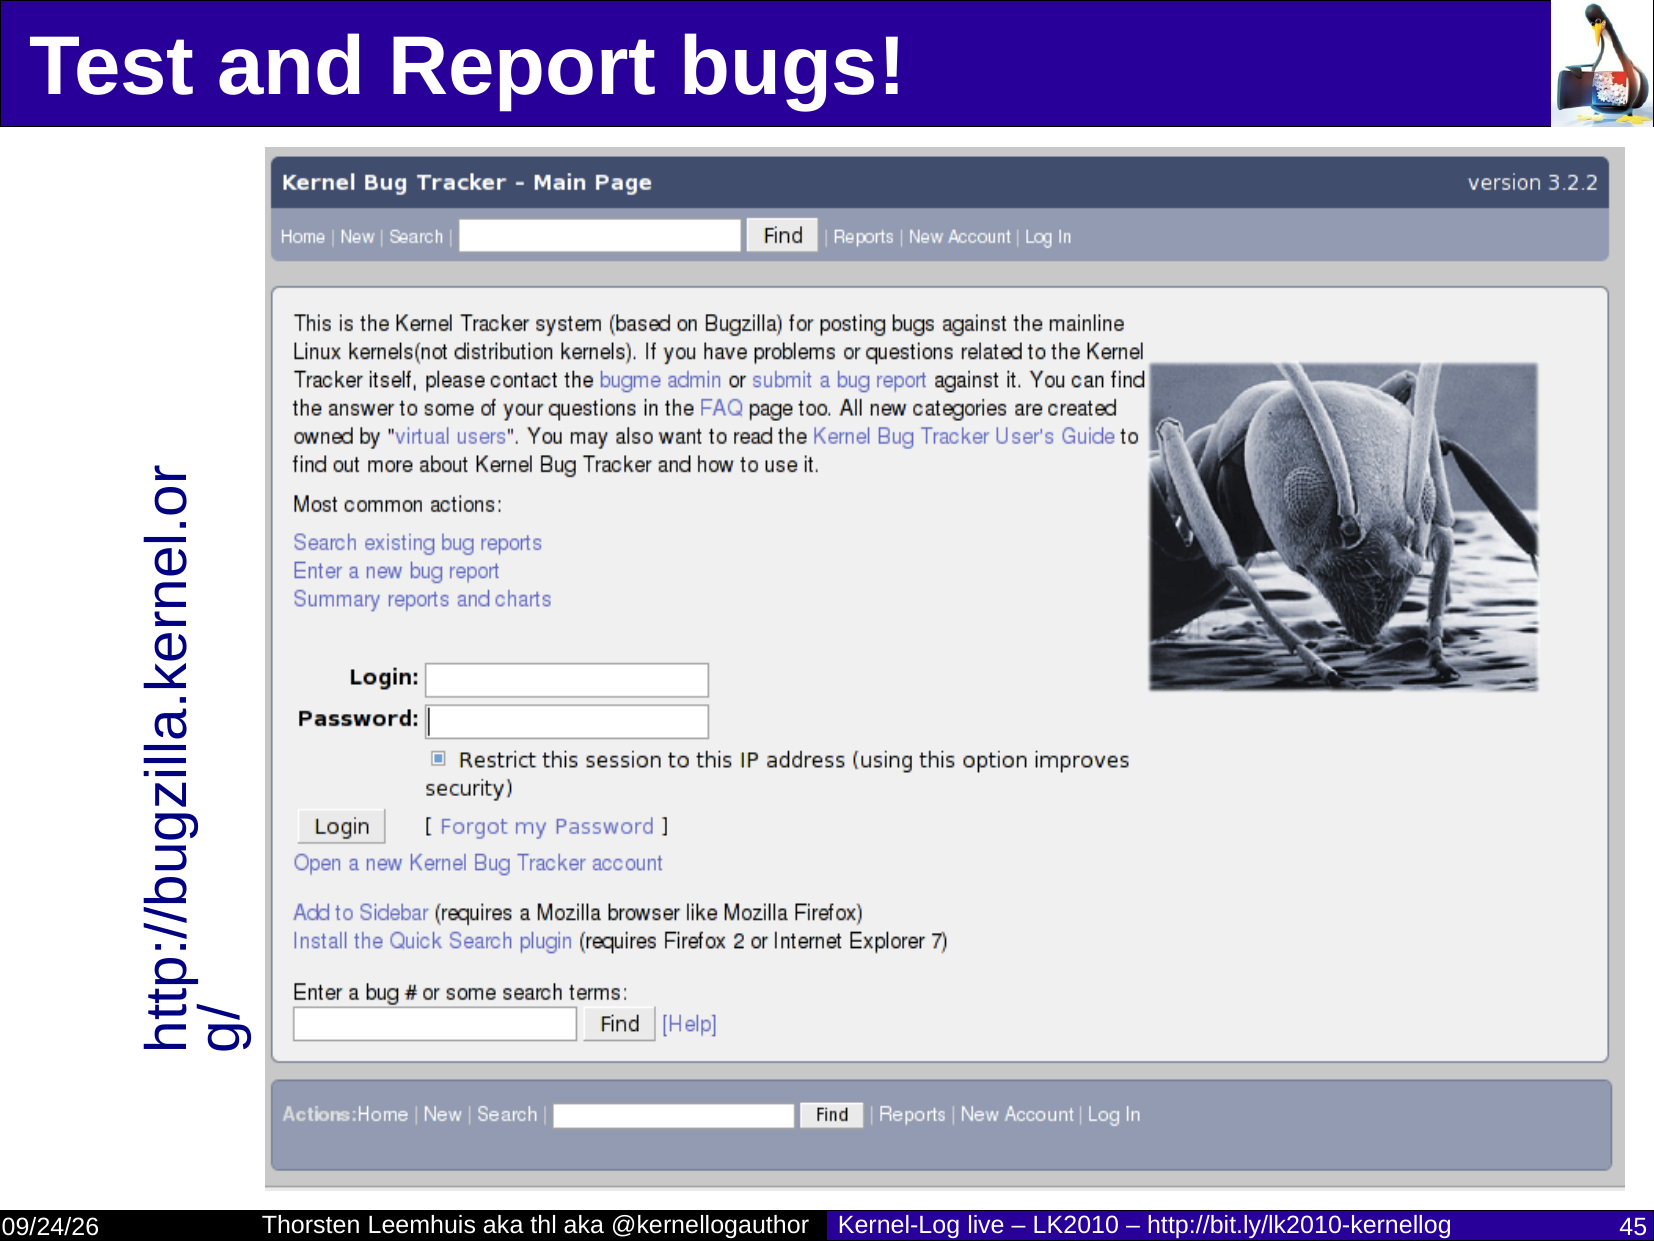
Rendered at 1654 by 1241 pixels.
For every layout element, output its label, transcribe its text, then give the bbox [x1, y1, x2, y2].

picture [265, 147, 1625, 1191]
title Test and Report bugs! [29, 19, 1535, 113]
picture [1551, 0, 1653, 127]
text_box http://bugzilla.kernel.org/ [126, 442, 207, 1069]
